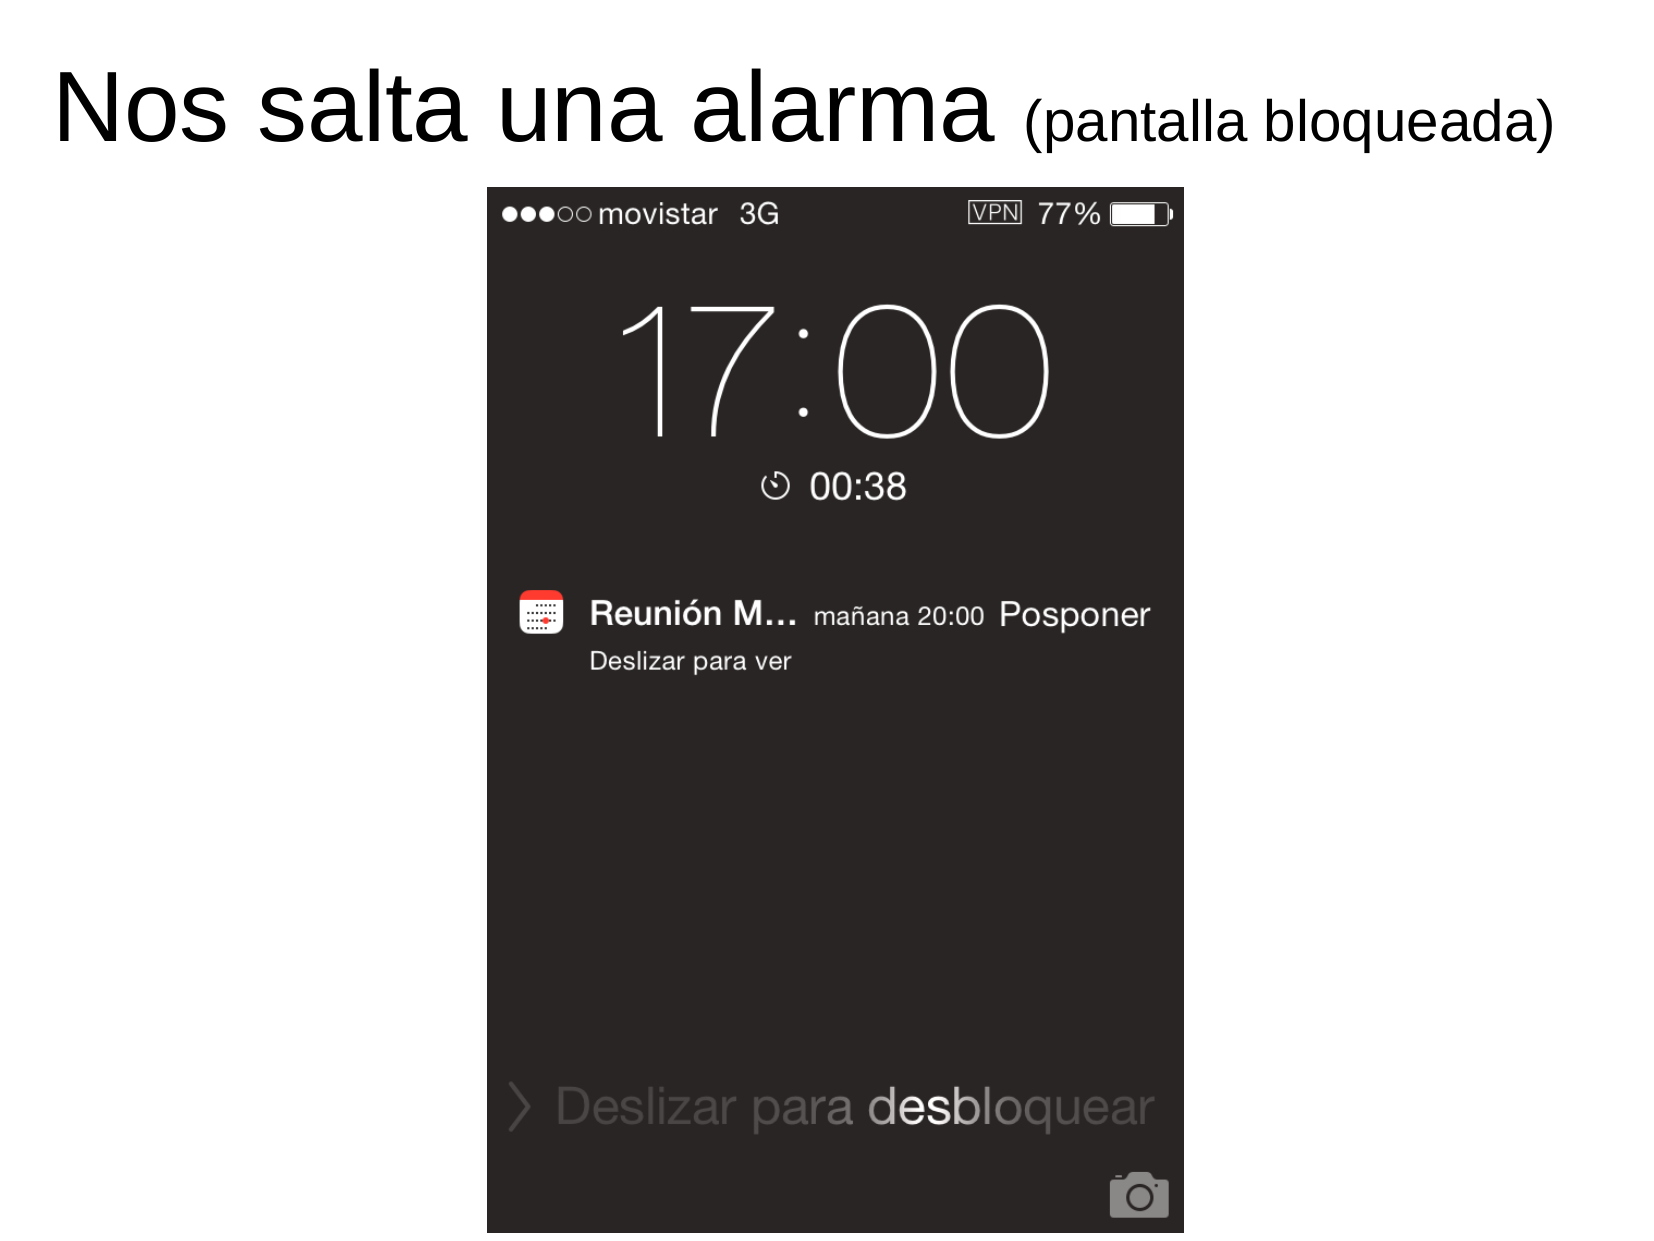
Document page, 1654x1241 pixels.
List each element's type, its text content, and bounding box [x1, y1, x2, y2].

picture [487, 187, 1184, 1233]
text_box Nos salta una alarma (pantalla bloqueada) [37, 43, 1613, 171]
